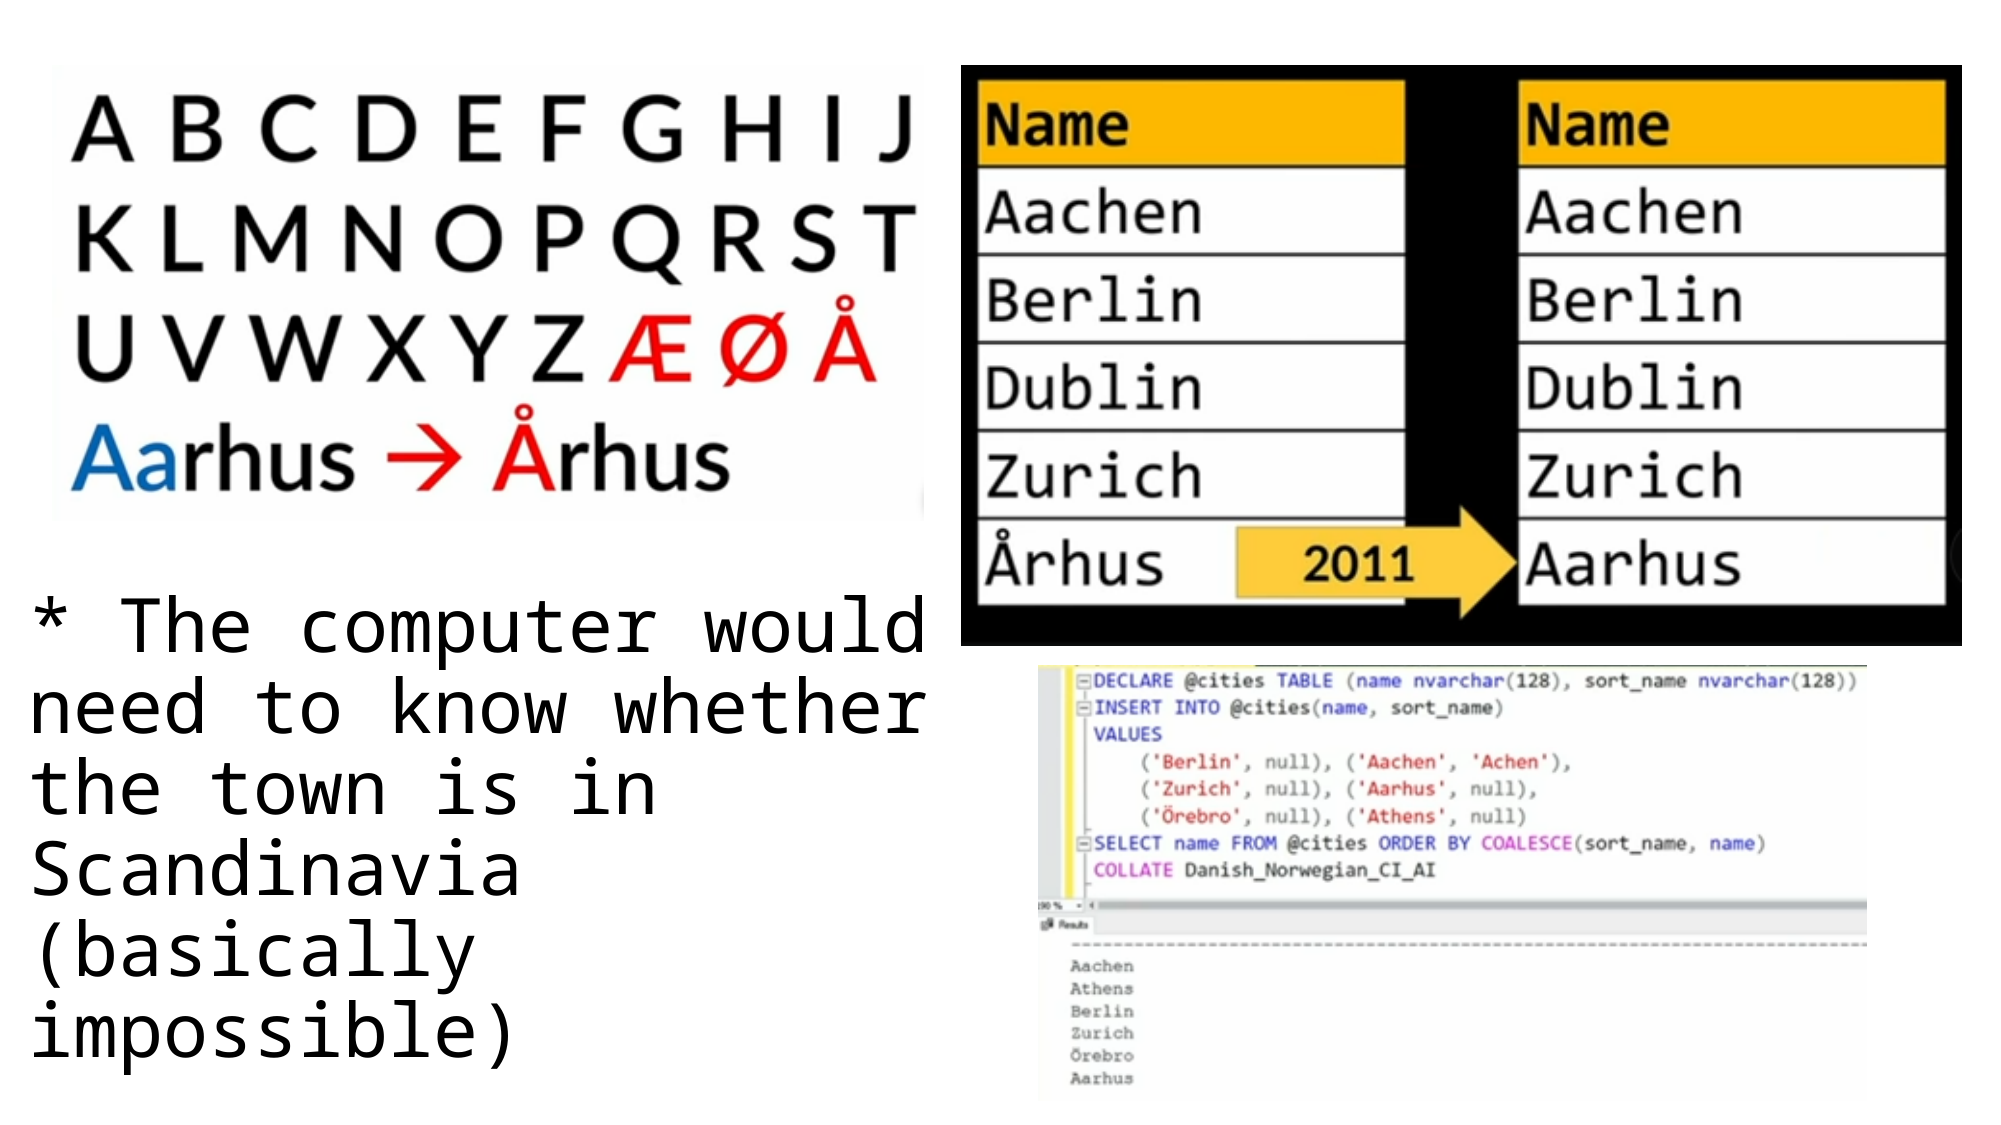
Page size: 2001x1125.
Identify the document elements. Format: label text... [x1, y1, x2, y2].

picture [961, 65, 1962, 646]
picture [1038, 665, 1867, 1101]
list * The computer would need to know whether the town is in Scandinavia (basically impossible) [13, 580, 962, 1121]
picture [52, 65, 924, 521]
